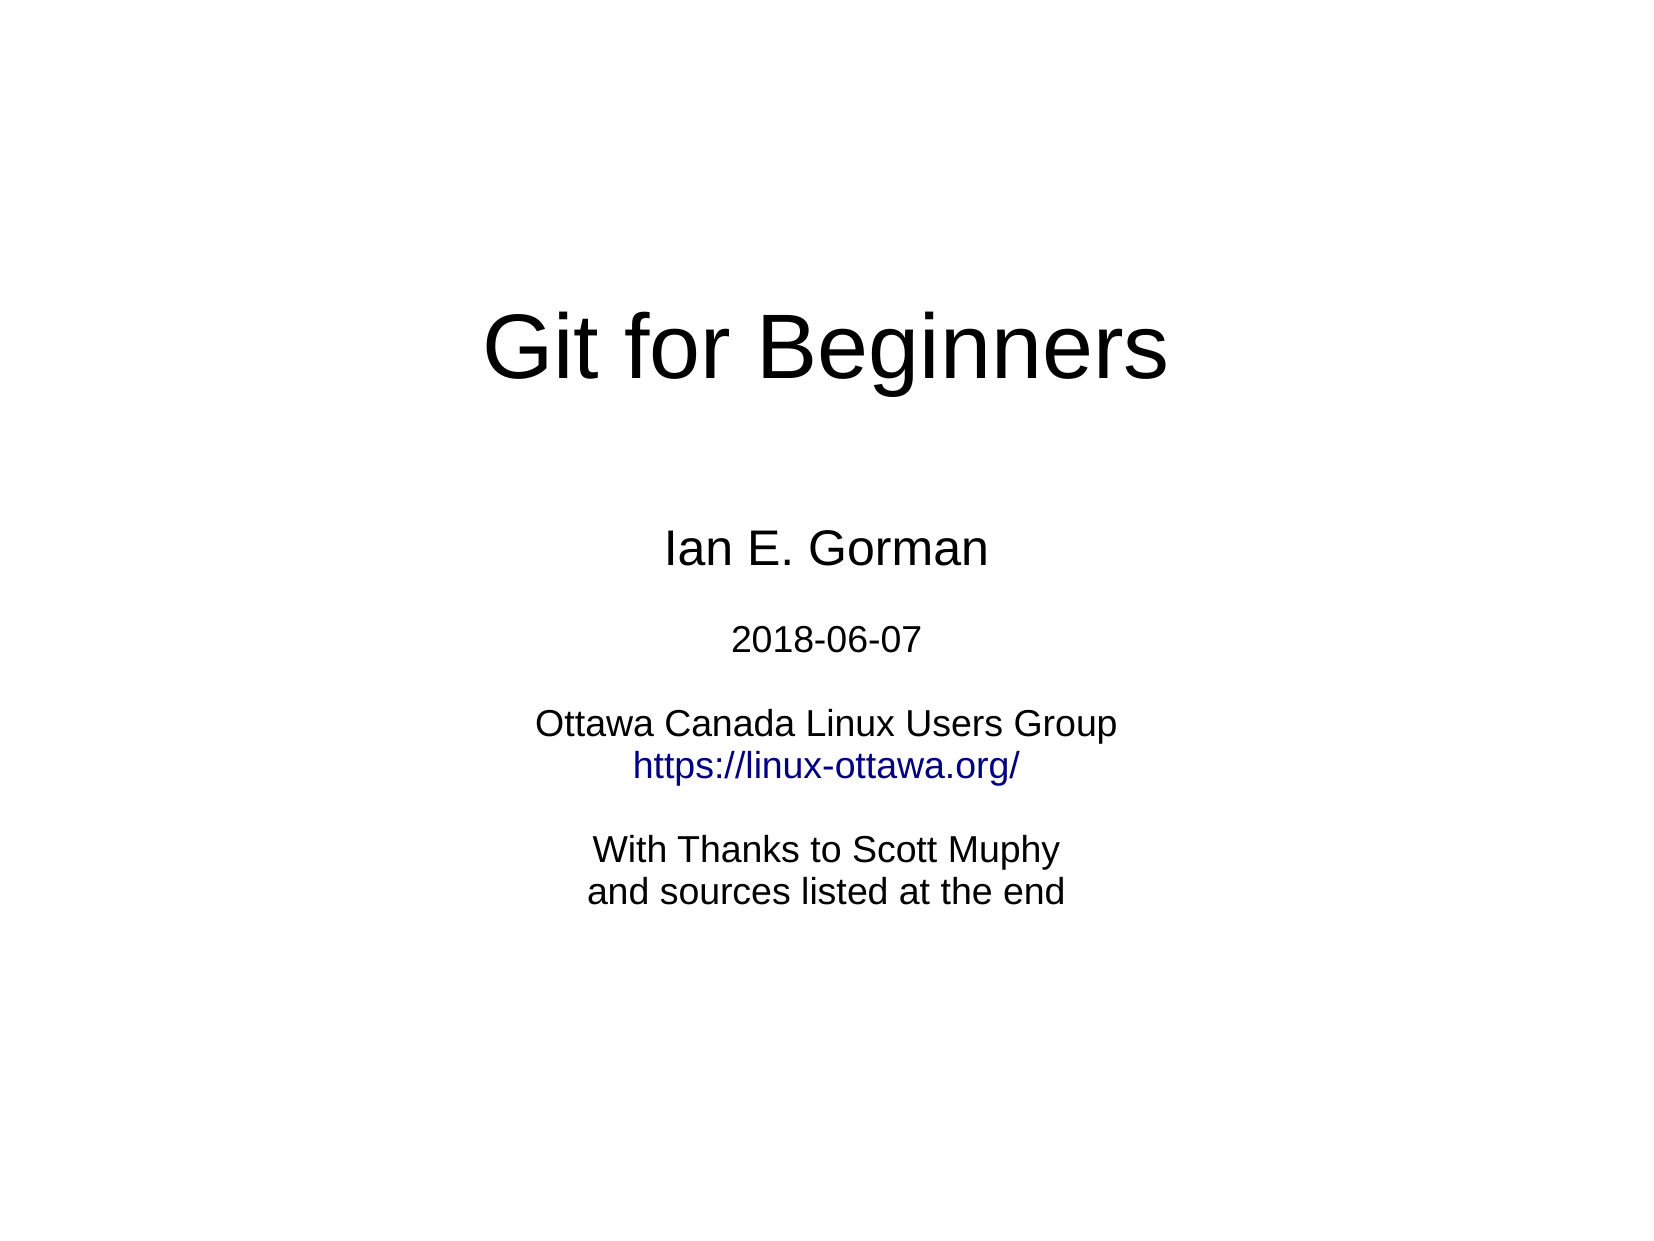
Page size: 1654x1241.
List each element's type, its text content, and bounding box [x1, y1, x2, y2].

title Git for Beginners [82, 242, 1571, 451]
subtitle Ian E. Gorman 2018-06-07 Ottawa Canada Linux Users Group https://linux-ottawa.org/ With Thanks to Scott Muphy and sources listed at the end [82, 465, 1571, 1010]
